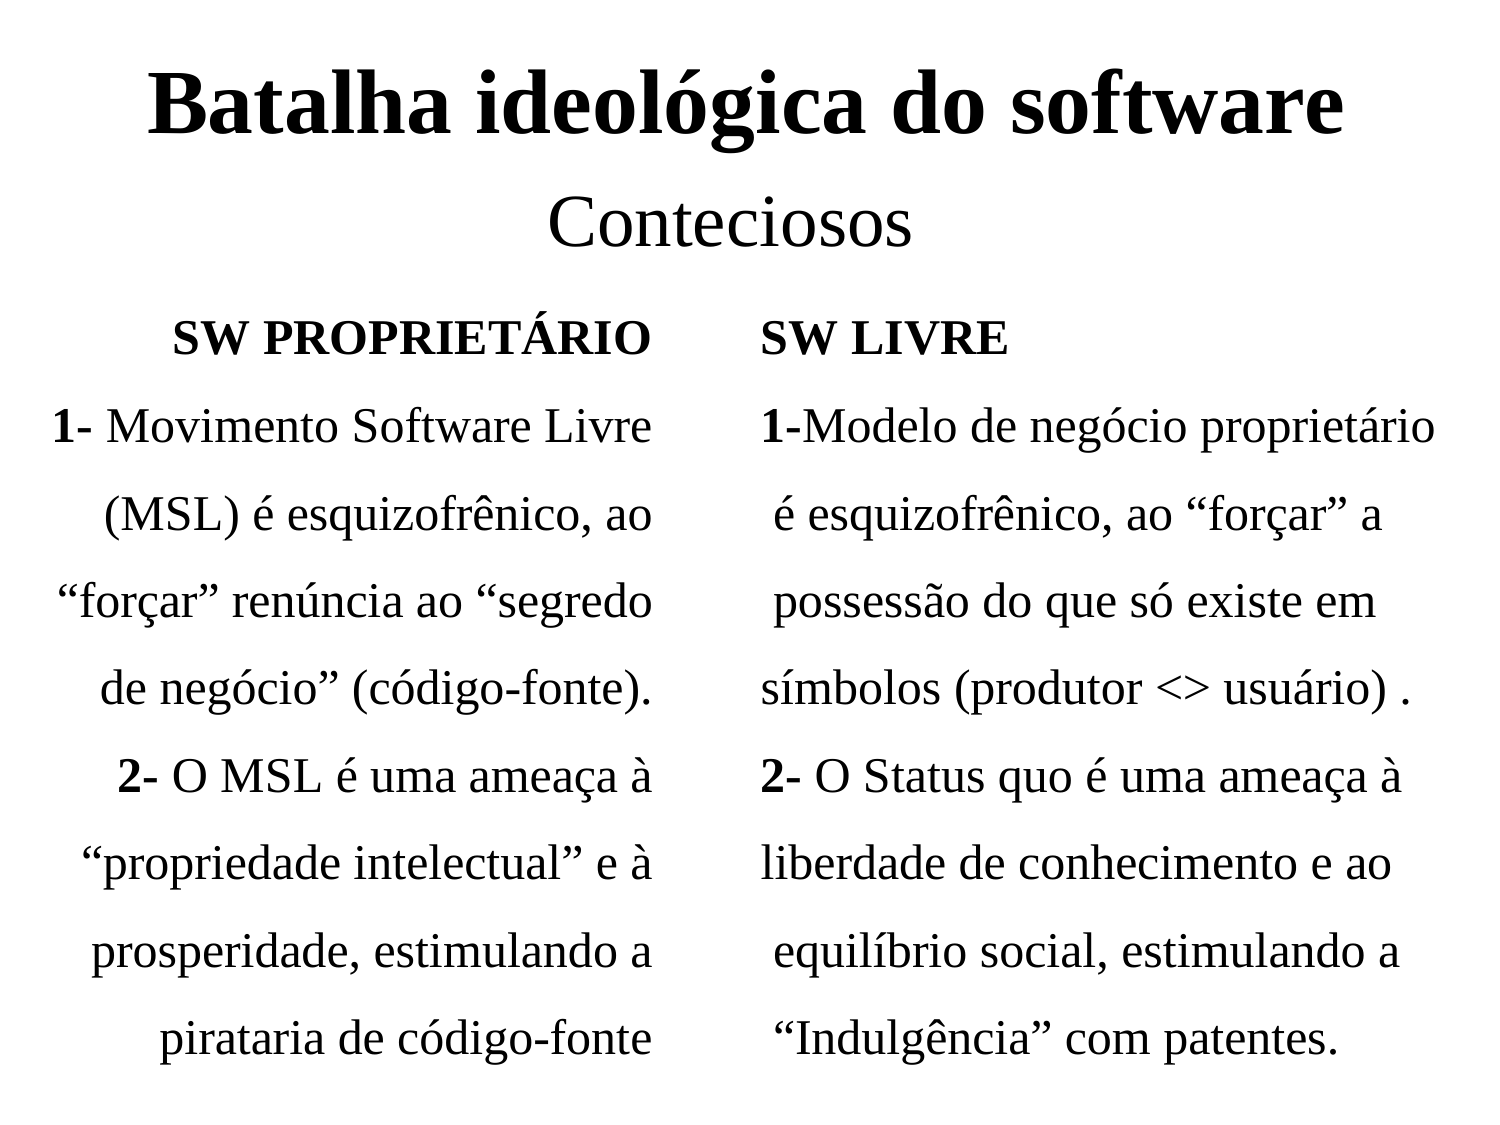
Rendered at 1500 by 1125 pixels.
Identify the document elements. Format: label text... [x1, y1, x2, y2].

title Batalha ideológica do software [55, 35, 1439, 170]
text_box Conteciosos [468, 178, 993, 263]
text_box SW PROPRIETÁRIO 1- Movimento Software Livre (MSL) é esquizofrênico, ao “forçar” renúncia ao “segredo de negócio” (código-fonte). 2- O MSL é uma ameaça à “propriedade intelectual” e à prosperidade, estimulando a pirataria de código-fonte [29, 271, 720, 1074]
text_box SW LIVRE 1-Modelo de negócio proprietário é esquizofrênico, ao “forçar” a possessão do que só existe em símbolos (produtor <> usuário) . 2- O Status quo é uma ameaça à liberdade de conhecimento e ao equilíbrio social, estimulando a “Indulgência” com patentes. [745, 271, 1500, 1074]
